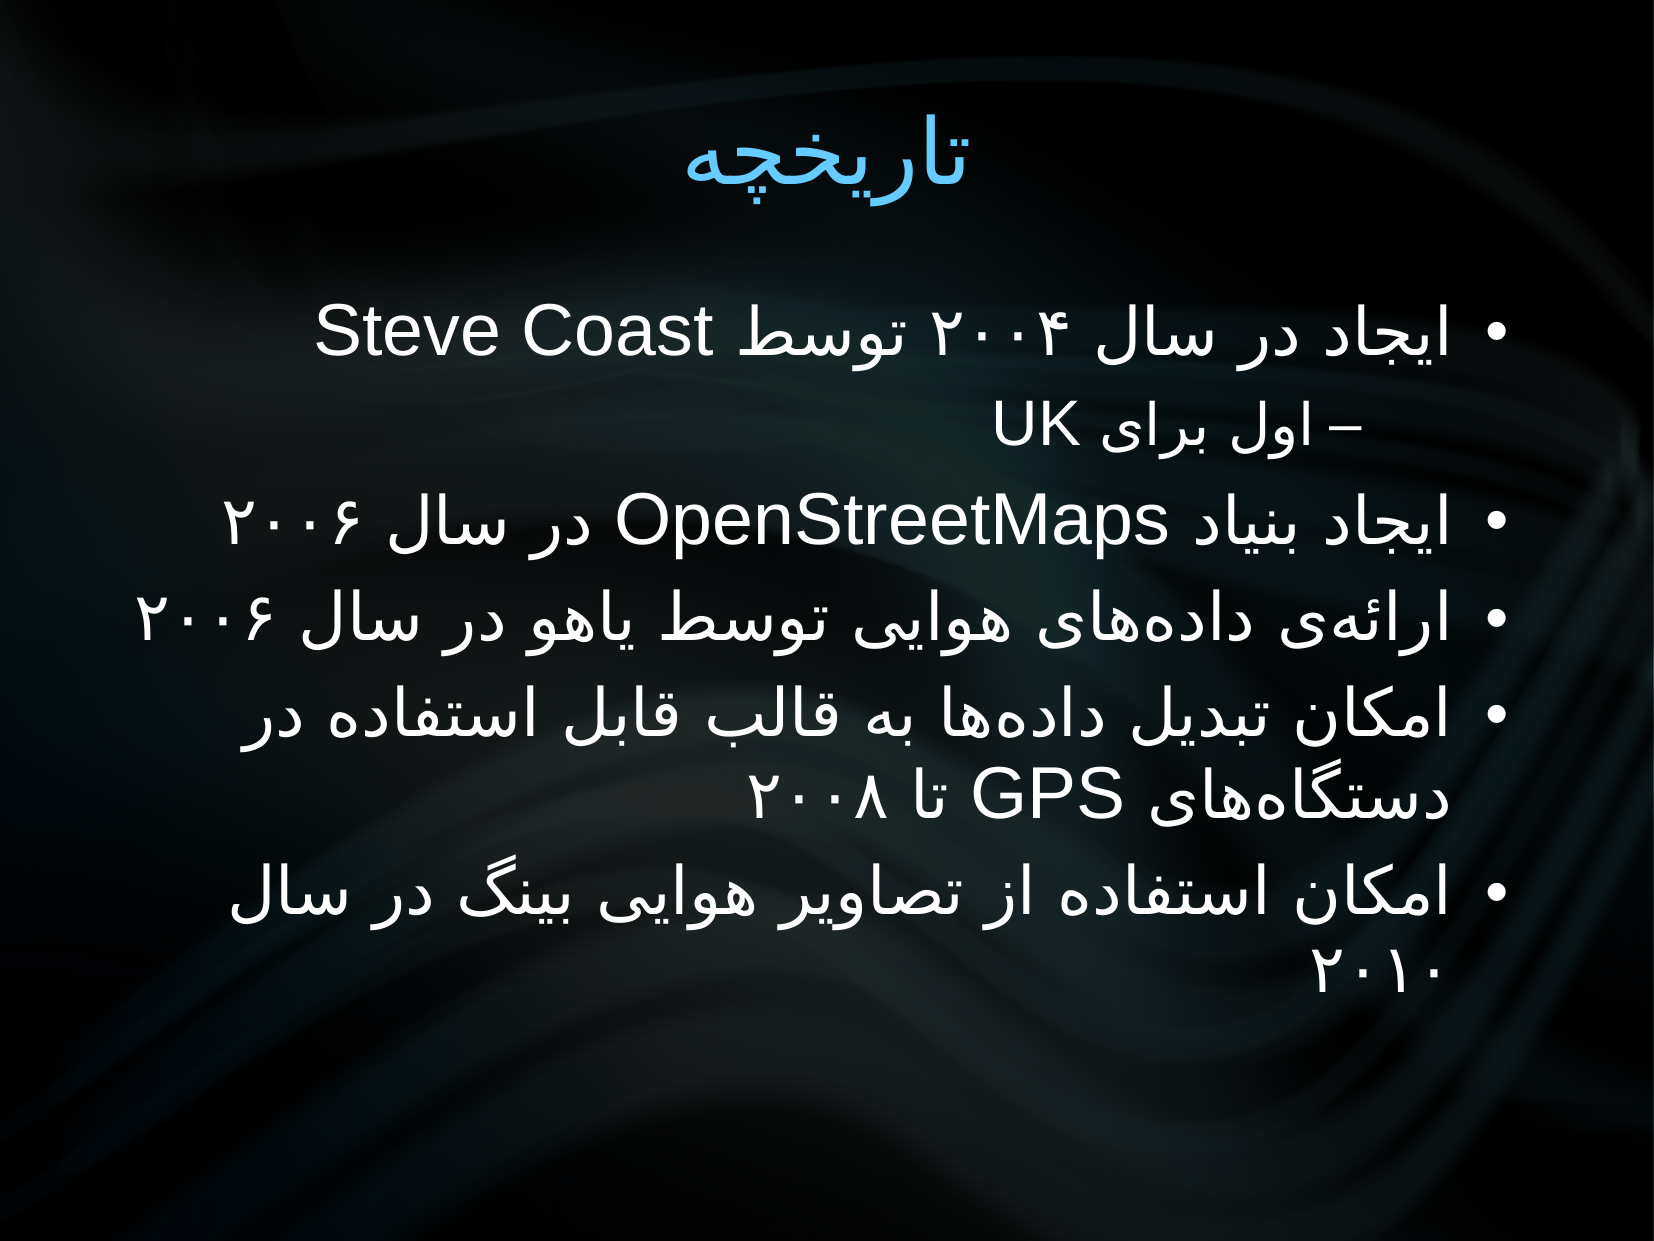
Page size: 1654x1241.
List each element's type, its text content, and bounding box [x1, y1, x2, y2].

list ایجاد در سال ۲۰۰۴ توسط Steve Coast اول برای UK ایجاد بنیاد OpenStreetMaps در سال ۲۰۰۶ ارائه‌ی داده‌های هوایی توسط یاهو در سال ۲۰۰۶ امکان تبدیل داده‌ها به قالب قابل استفاده در دستگاه‌های GPS تا ۲۰۰۸ امکان استفاده از تصاویر هوایی بینگ در سال ۲۰۱۰ [82, 289, 1571, 1009]
title تاریخچه [82, 49, 1571, 257]
